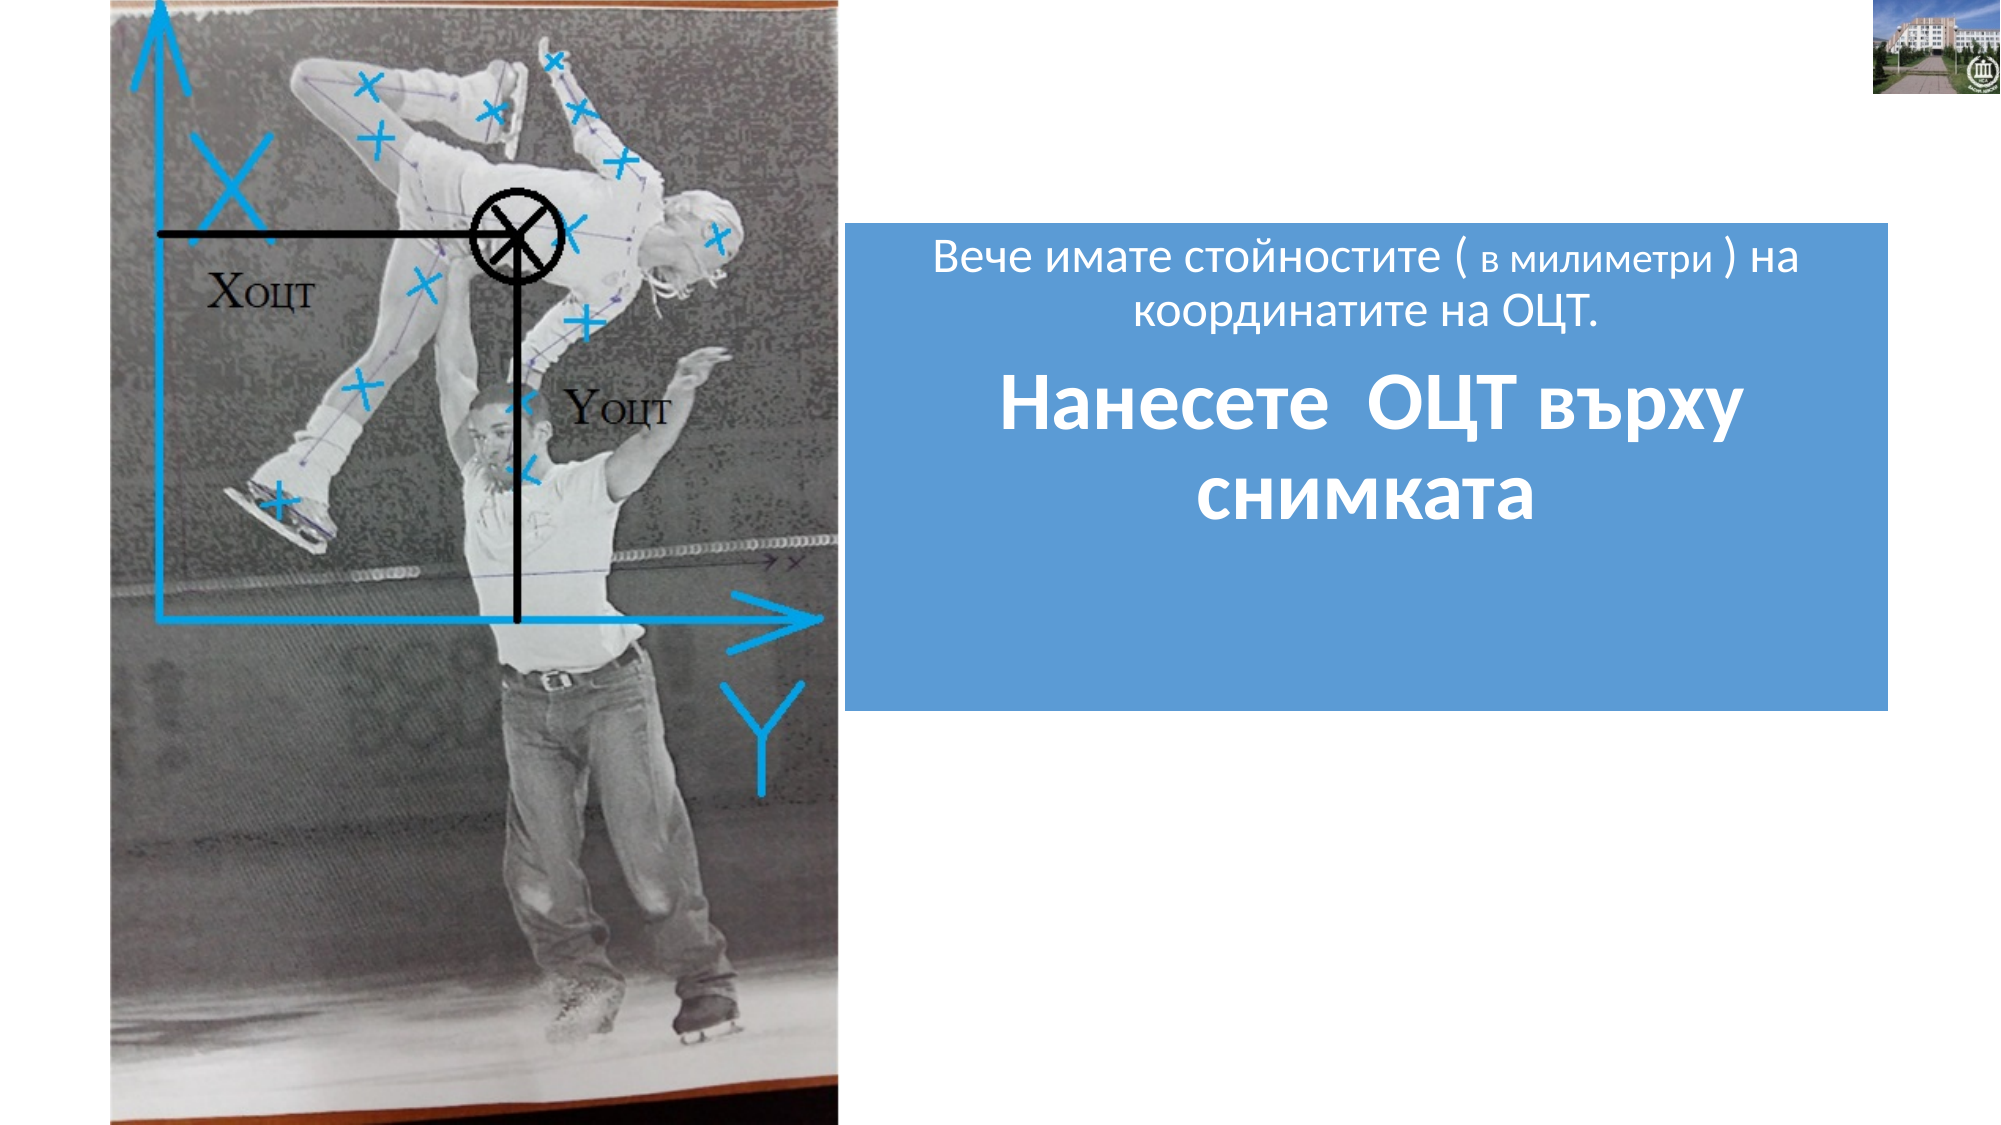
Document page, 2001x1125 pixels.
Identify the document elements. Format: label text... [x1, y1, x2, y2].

picture [110, 0, 840, 1125]
list Вече имате стойностите ( в милиметри ) на координатите на ОЦТ. Нанесете ОЦТ върху снимката [843, 221, 1890, 713]
picture [1873, 0, 2000, 94]
